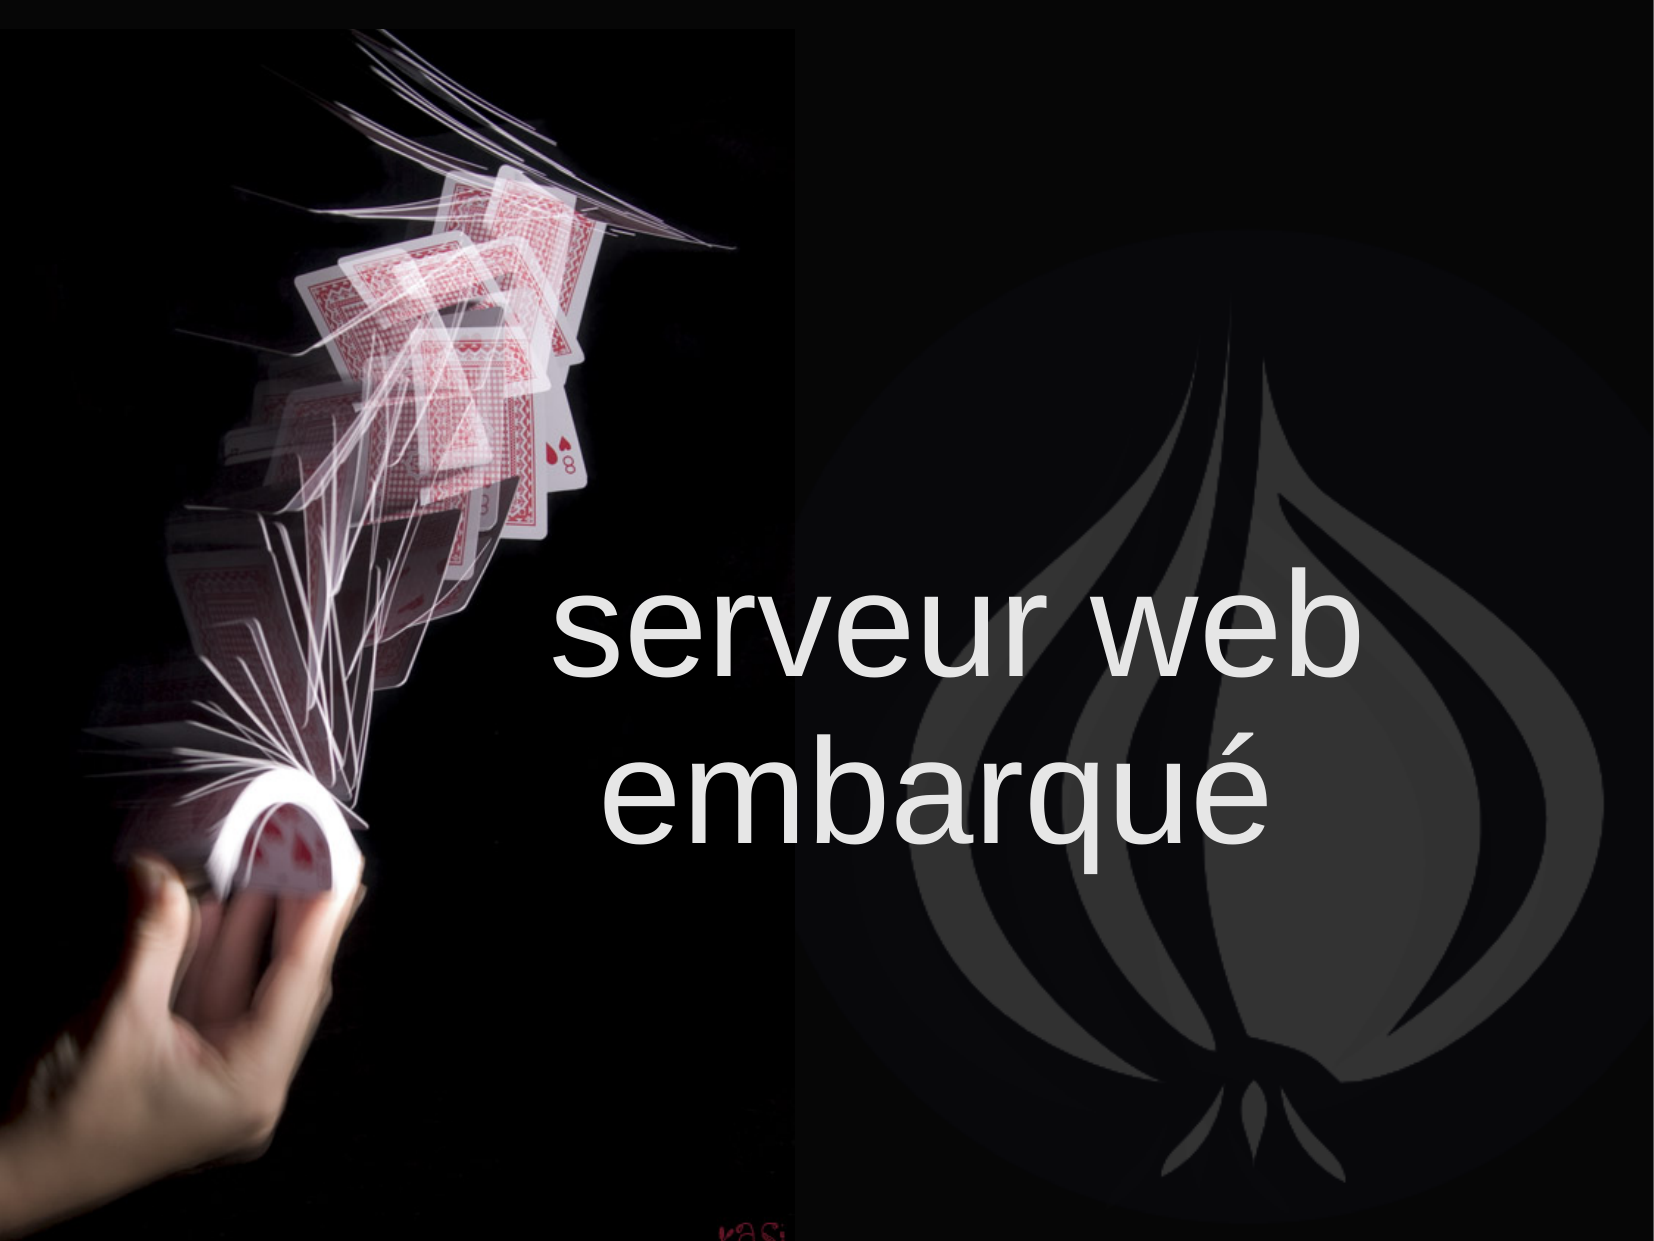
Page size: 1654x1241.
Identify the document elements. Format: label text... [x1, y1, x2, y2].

subtitle serveur web embarqué [88, 214, 1577, 1034]
picture [0, 0, 1654, 1241]
